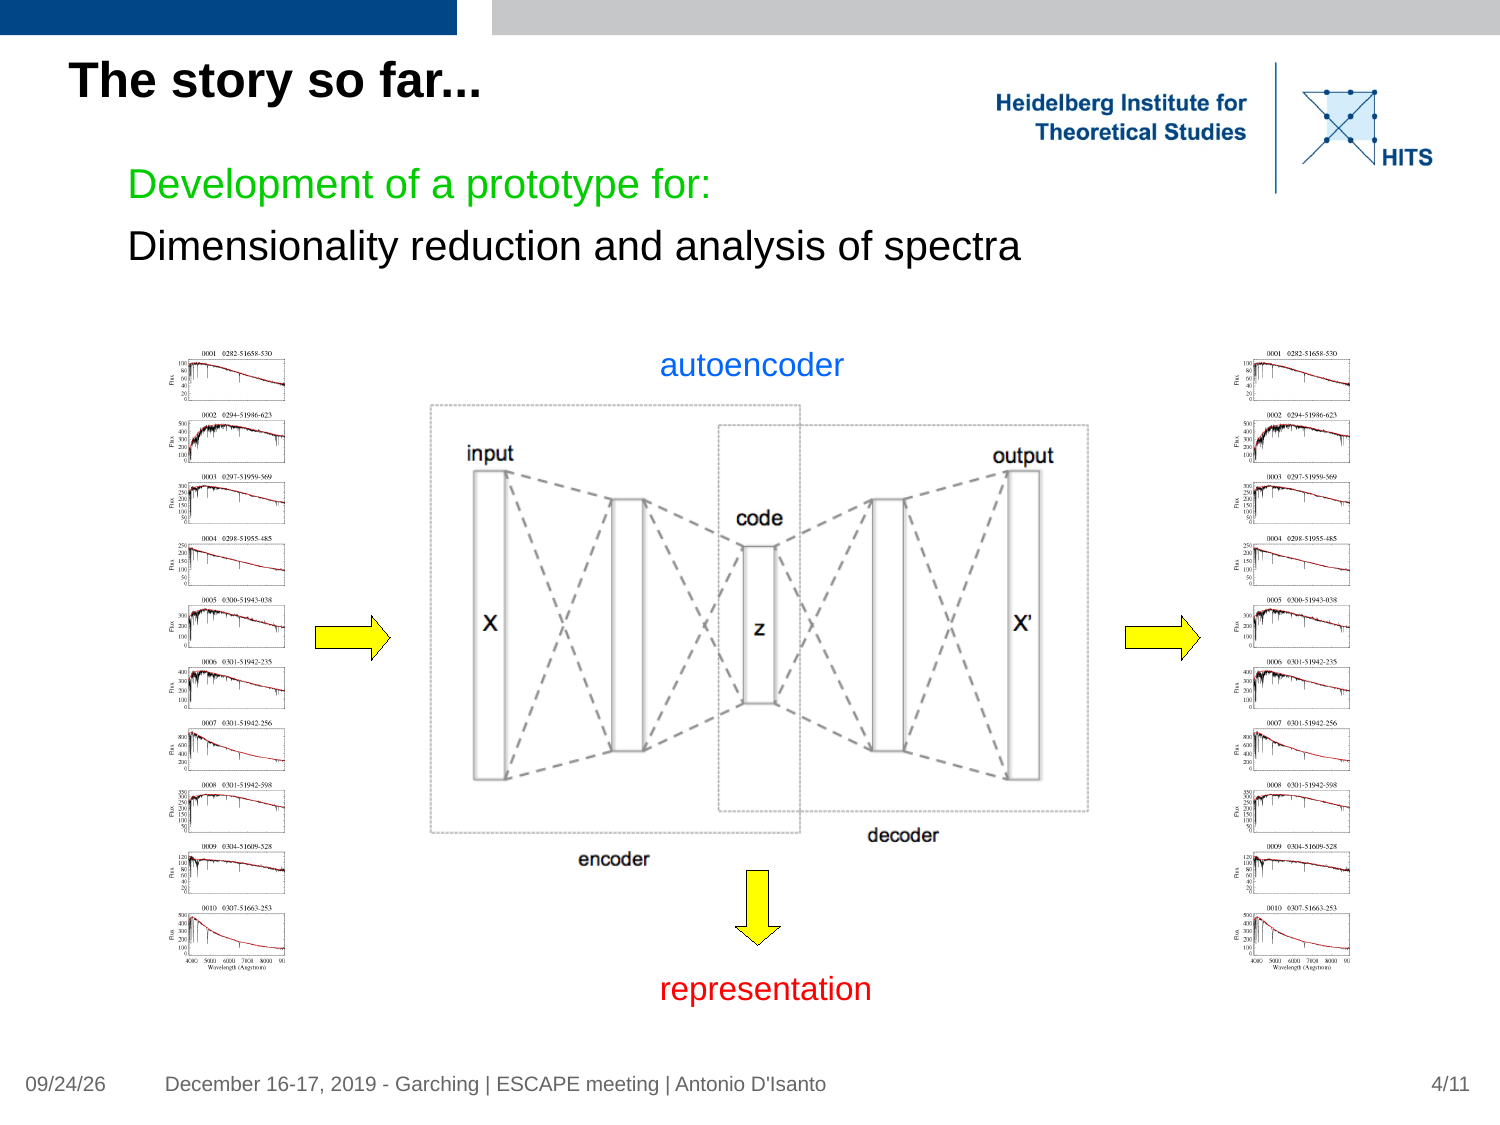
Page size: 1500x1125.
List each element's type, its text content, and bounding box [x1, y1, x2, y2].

text_box autoencoder [645, 335, 961, 390]
picture [373, 344, 1141, 918]
picture [984, 40, 1448, 209]
picture [165, 345, 285, 976]
list Development of a prototype for: Dimensionality reduction and analysis of spectra [112, 148, 1374, 975]
text_box [735, 870, 781, 946]
text_box [315, 615, 391, 661]
text_box representation [645, 960, 961, 1015]
text_box [1125, 615, 1201, 661]
title The story so far... [53, 39, 1375, 115]
picture [1229, 345, 1350, 976]
